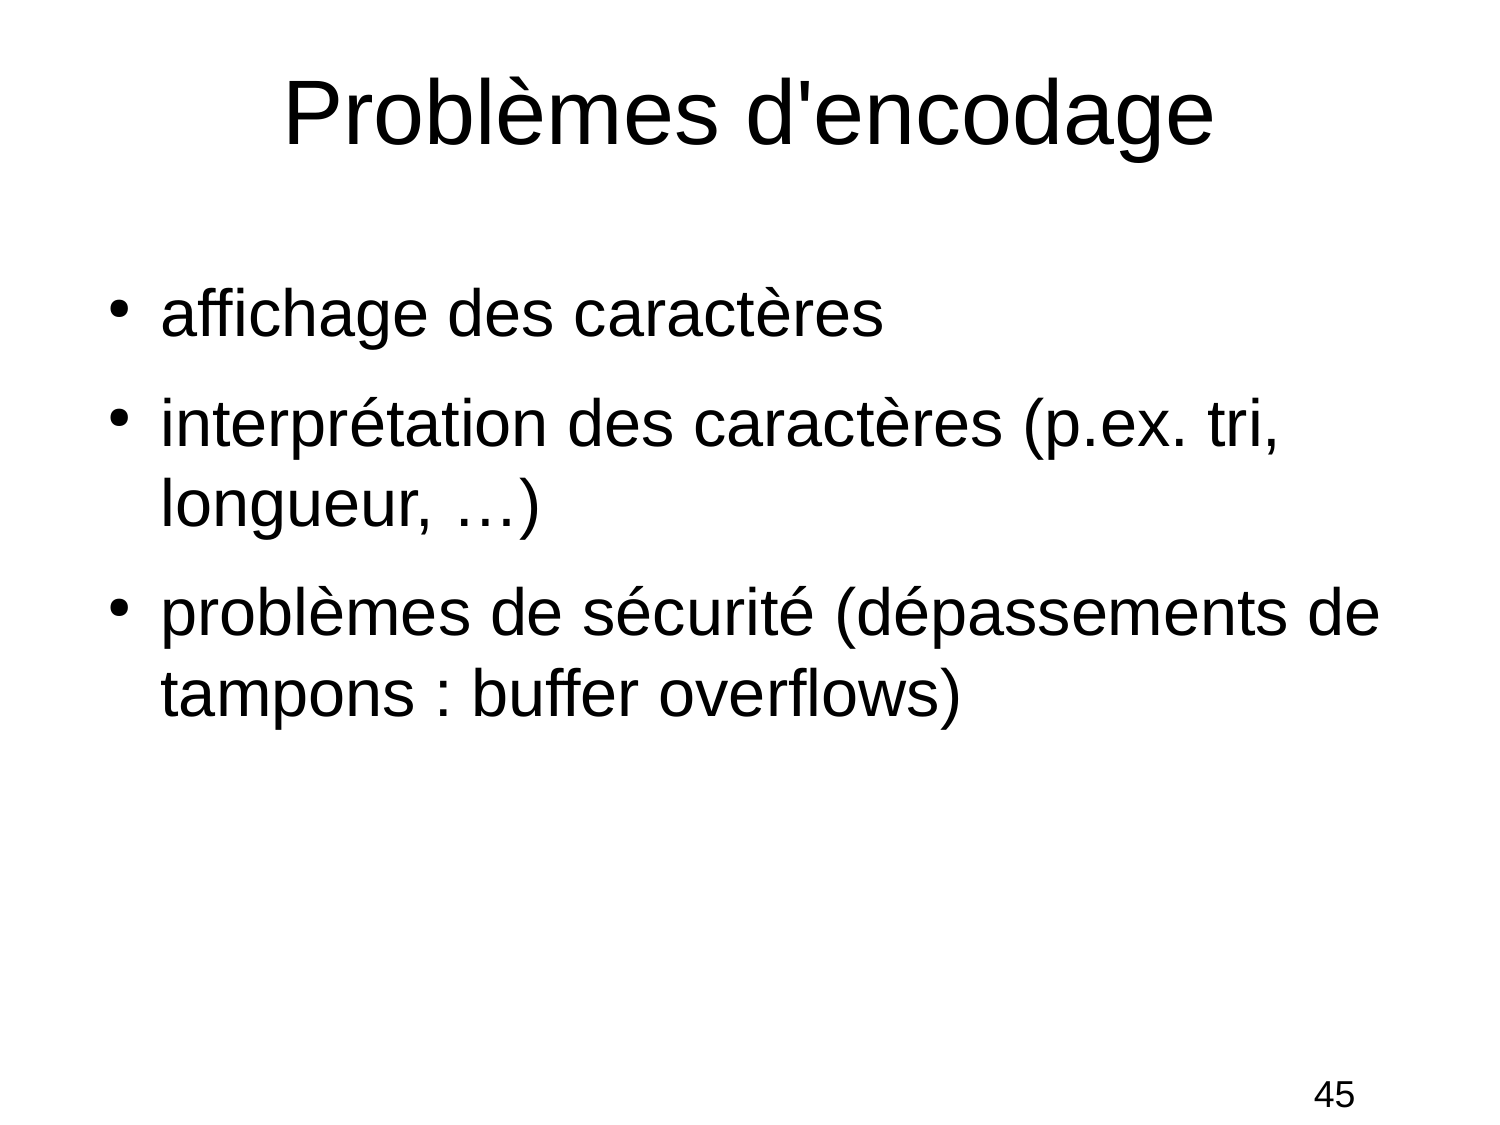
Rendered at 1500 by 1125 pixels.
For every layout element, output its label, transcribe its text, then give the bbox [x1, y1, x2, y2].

list affichage des caractères interprétation des caractères (p.ex. tri, longueur, …) problèmes de sécurité (dépassements de tampons : buffer overflows) [75, 262, 1425, 1005]
title Problèmes d'encodage [75, 45, 1425, 233]
